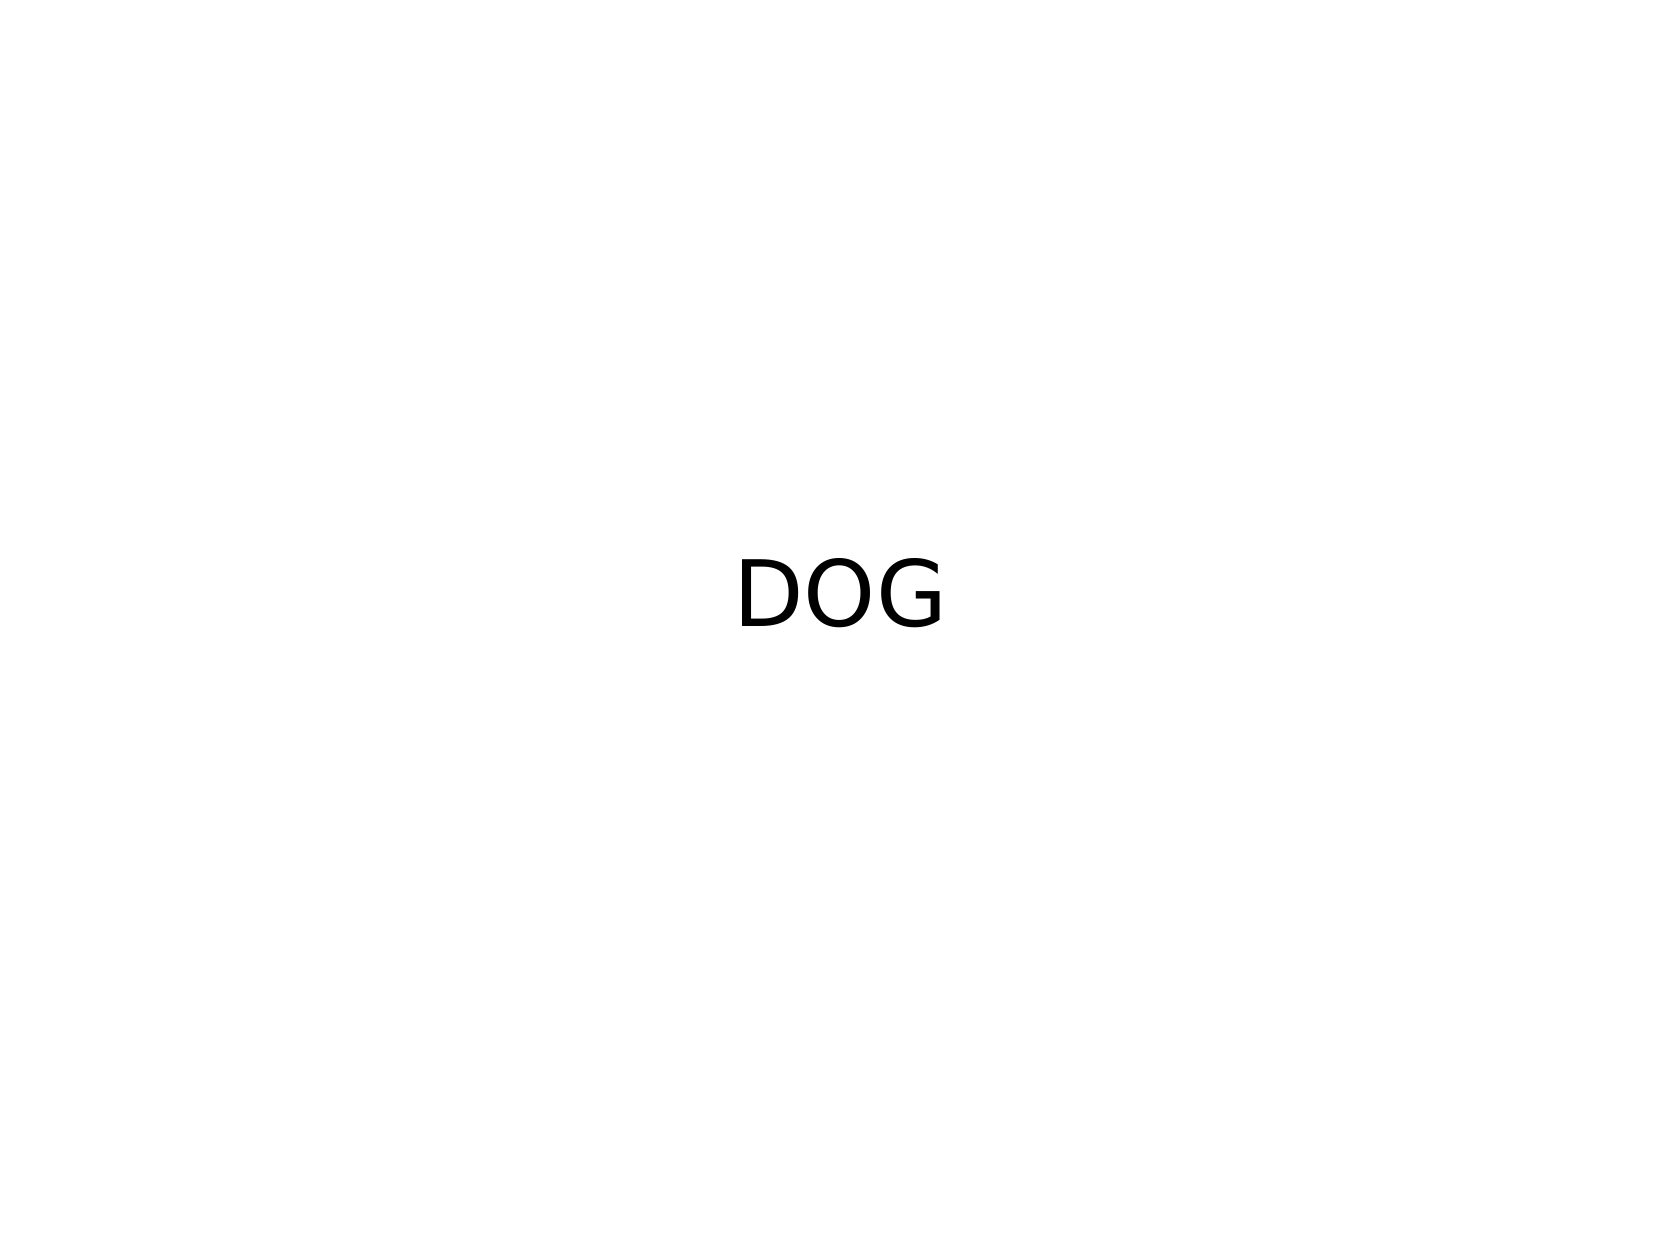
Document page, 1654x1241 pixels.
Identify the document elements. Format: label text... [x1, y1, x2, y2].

subtitle DOG [82, 290, 1565, 1109]
